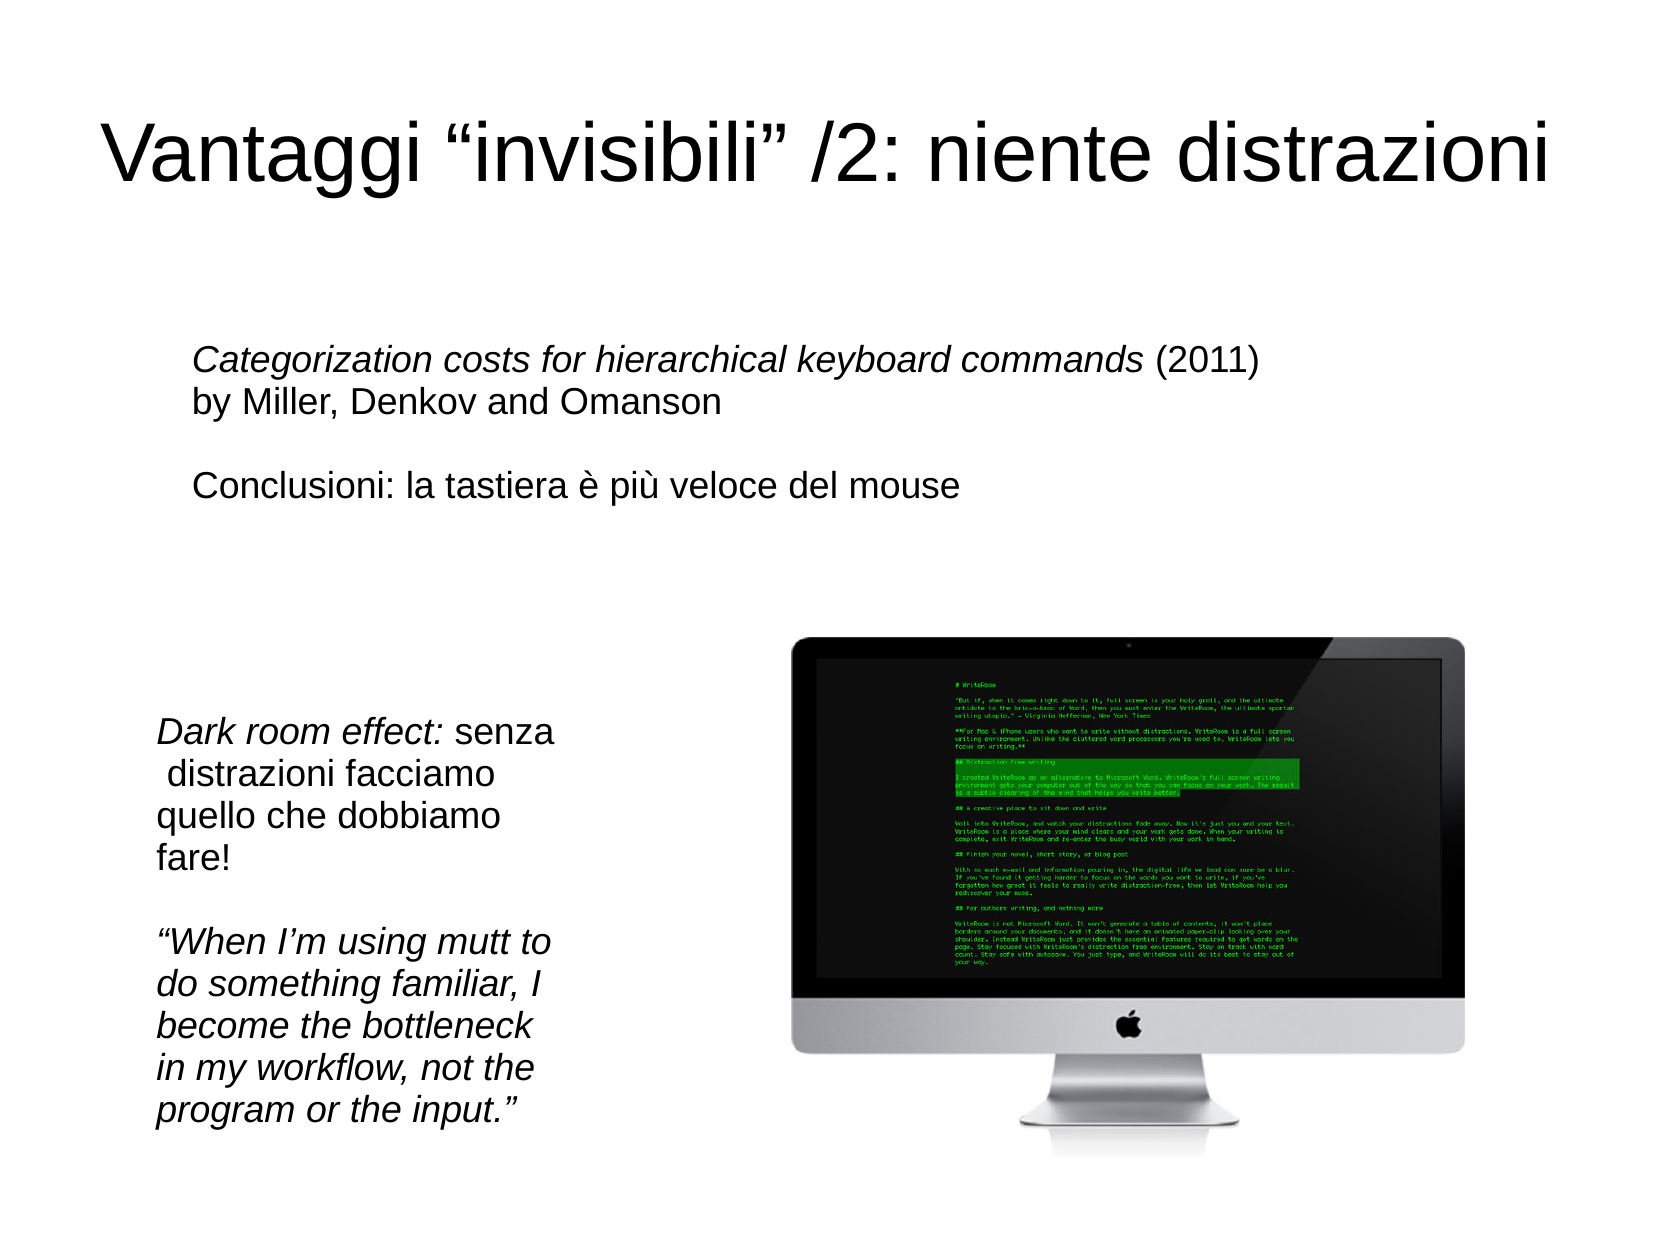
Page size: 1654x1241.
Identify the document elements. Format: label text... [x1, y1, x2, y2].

picture [791, 637, 1465, 1158]
title Vantaggi “invisibili” /2: niente distrazioni [82, 49, 1571, 257]
text_box Categorization costs for hierarchical keyboard commands (2011) by Miller, Denkov and Omanson Conclusioni: la tastiera è più veloce del mouse [177, 330, 1430, 514]
text_box Dark room effect: senza distrazioni facciamo quello che dobbiamo fare! “When I’m using mutt to do something familiar, I become the bottleneck in my workflow, not the program or the input.” [141, 703, 579, 1138]
